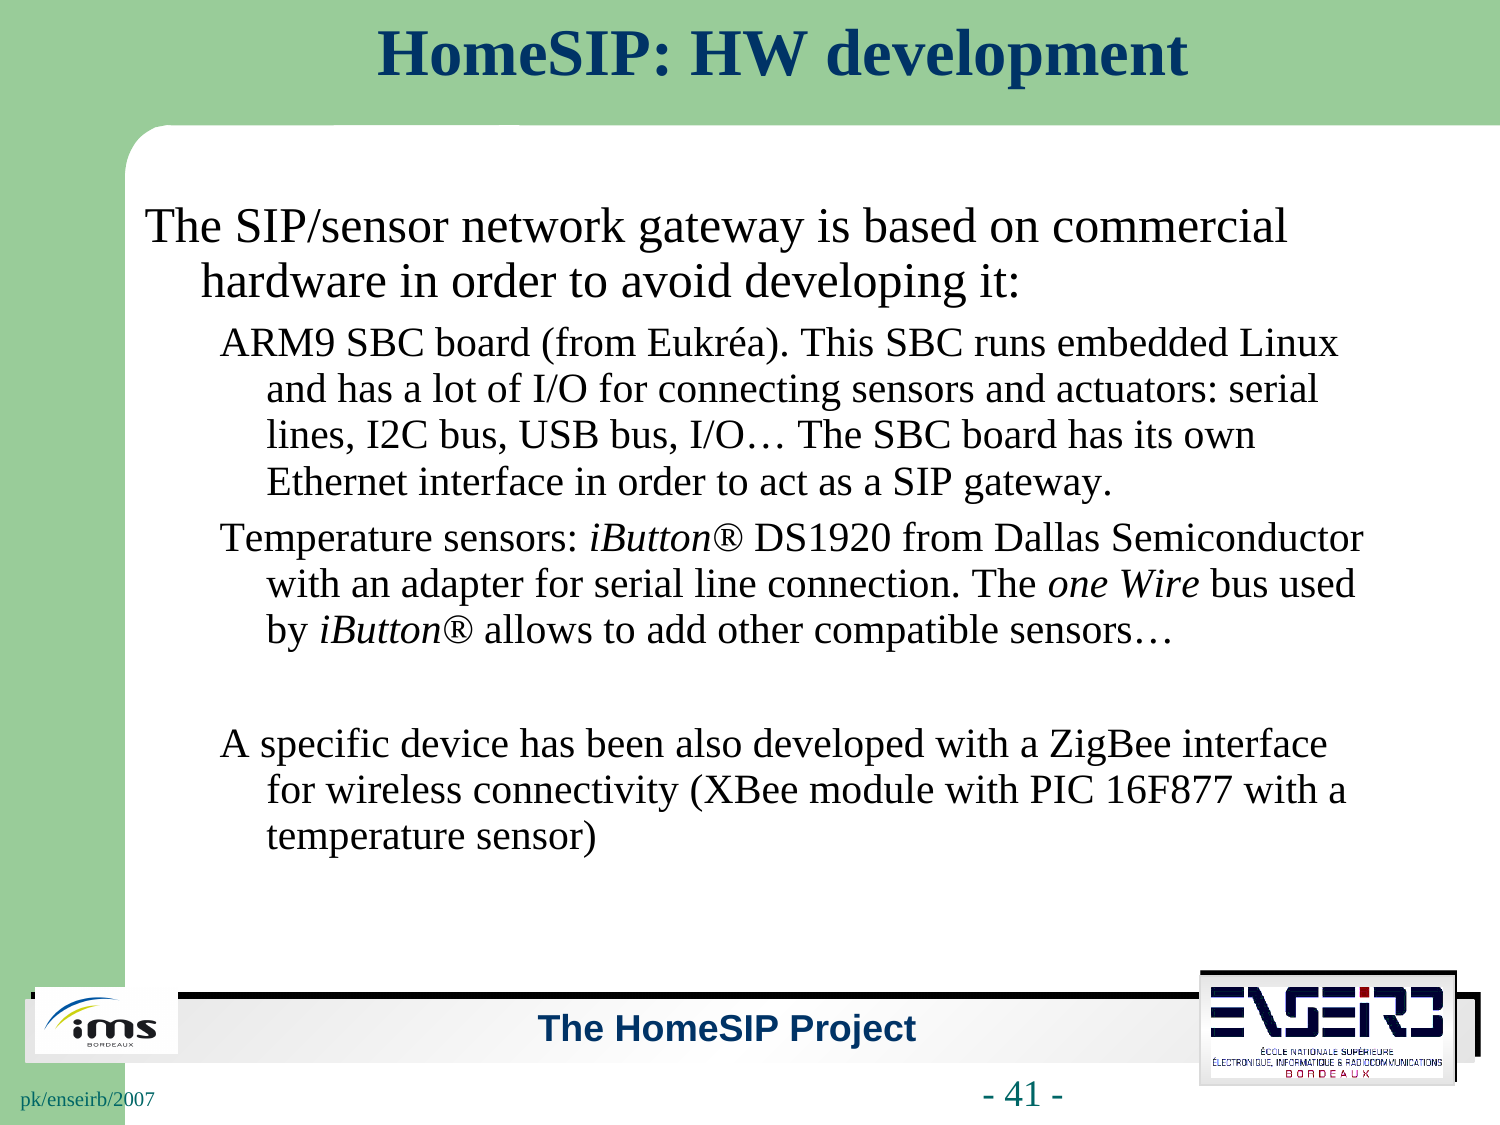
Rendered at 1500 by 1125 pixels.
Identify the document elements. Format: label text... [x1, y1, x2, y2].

text_box The SIP/sensor network gateway is based on commercial hardware in order to avoid developing it: ARM9 SBC board (from Eukréa). This SBC runs embedded Linux and has a lot of I/O for connecting sensors and actuators: serial lines, I2C bus, USB bus, I/O… The SBC board has its own Ethernet interface in order to act as a SIP gateway. Temperature sensors: iButton® DS1920 from Dallas Semiconductor with an adapter for serial line connection. The one Wire bus used by iButton® allows to add other compatible sensors… A specific device has been also developed with a ZigBee interface for wireless connectivity (XBee module with PIC 16F877 with a temperature sensor) [129, 190, 1392, 802]
text_box HomeSIP: HW development [246, 8, 1322, 99]
picture [1211, 987, 1443, 1078]
picture [35, 987, 178, 1054]
